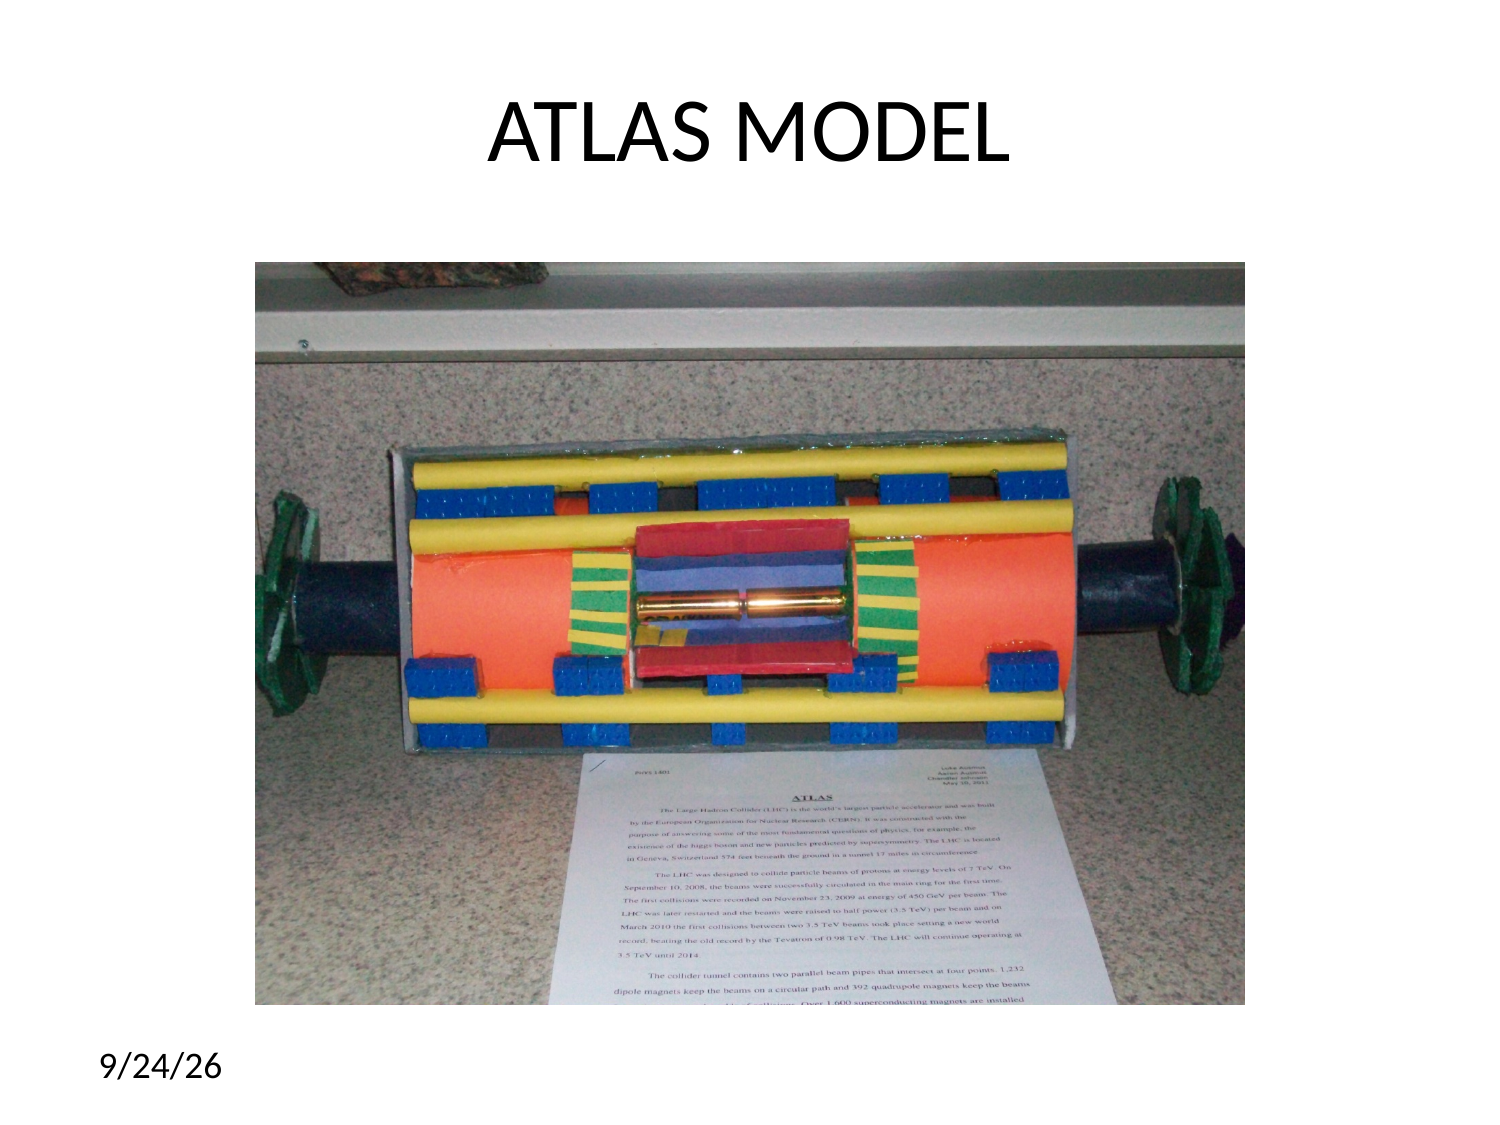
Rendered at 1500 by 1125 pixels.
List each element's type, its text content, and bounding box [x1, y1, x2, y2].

picture [255, 262, 1245, 1005]
title ATLAS MODEL [75, 45, 1425, 233]
